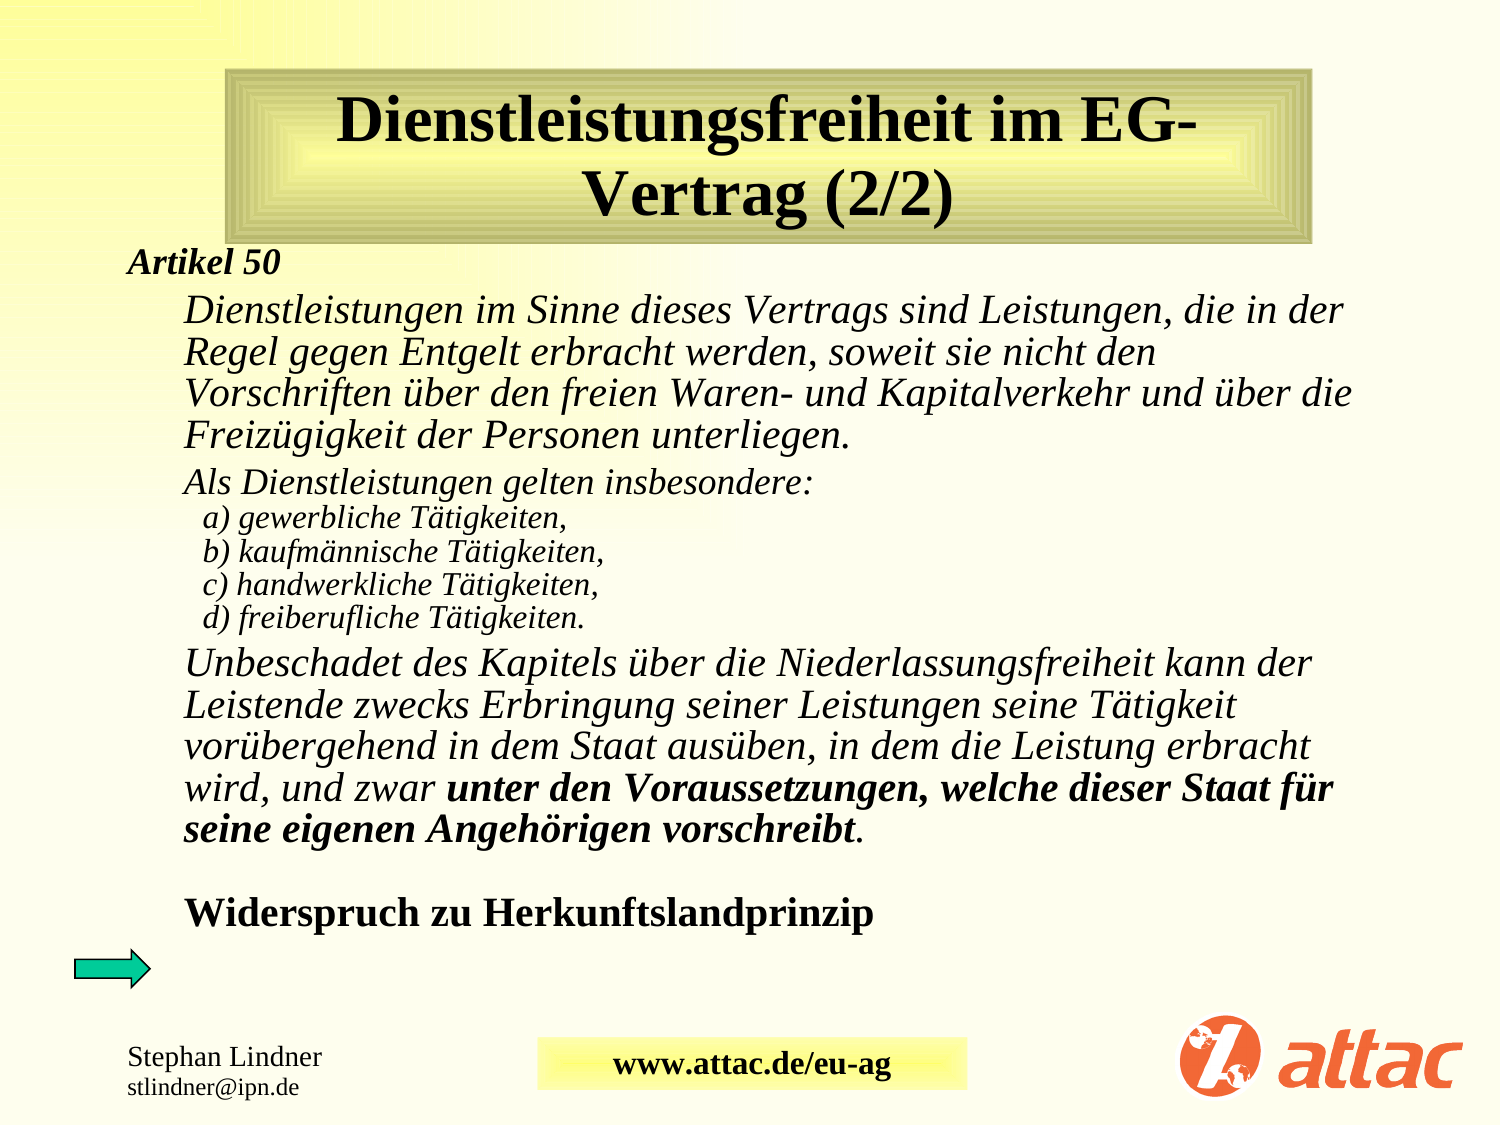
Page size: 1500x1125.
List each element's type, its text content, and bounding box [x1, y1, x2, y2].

title Dienstleistungsfreiheit im EG-Vertrag (2/2) [224, 68, 1313, 237]
text_box Stephan Lindner stlindner@ipn.de [112, 1032, 338, 1109]
text_box www.attac.de/eu-ag [537, 1037, 968, 1090]
picture [1175, 1012, 1463, 1101]
list Artikel 50 Dienstleistungen im Sinne dieses Vertrags sind Leistungen, die in der Regel gegen Entgelt erbracht werden, soweit sie nicht den Vorschriften über den freien Waren- und Kapitalverkehr und über die Freizügigkeit der Personen unterliegen. Als Dienstleistungen gelten insbesondere: a) gewerbliche Tätigkeiten, b) kaufmännische Tätigkeiten, c) handwerkliche Tätigkeiten, d) freiberufliche Tätigkeiten. Unbeschadet des Kapitels über die Niederlassungsfreiheit kann der Leistende zwecks Erbringung seiner Leistungen seine Tätigkeit vorübergehend in dem Staat ausüben, in dem die Leistung erbracht wird, und zwar unter den Voraussetzungen, welche dieser Staat für seine eigenen Angehörigen vorschreibt. Widerspruch zu Herkunftslandprinzip [112, 237, 1388, 1013]
